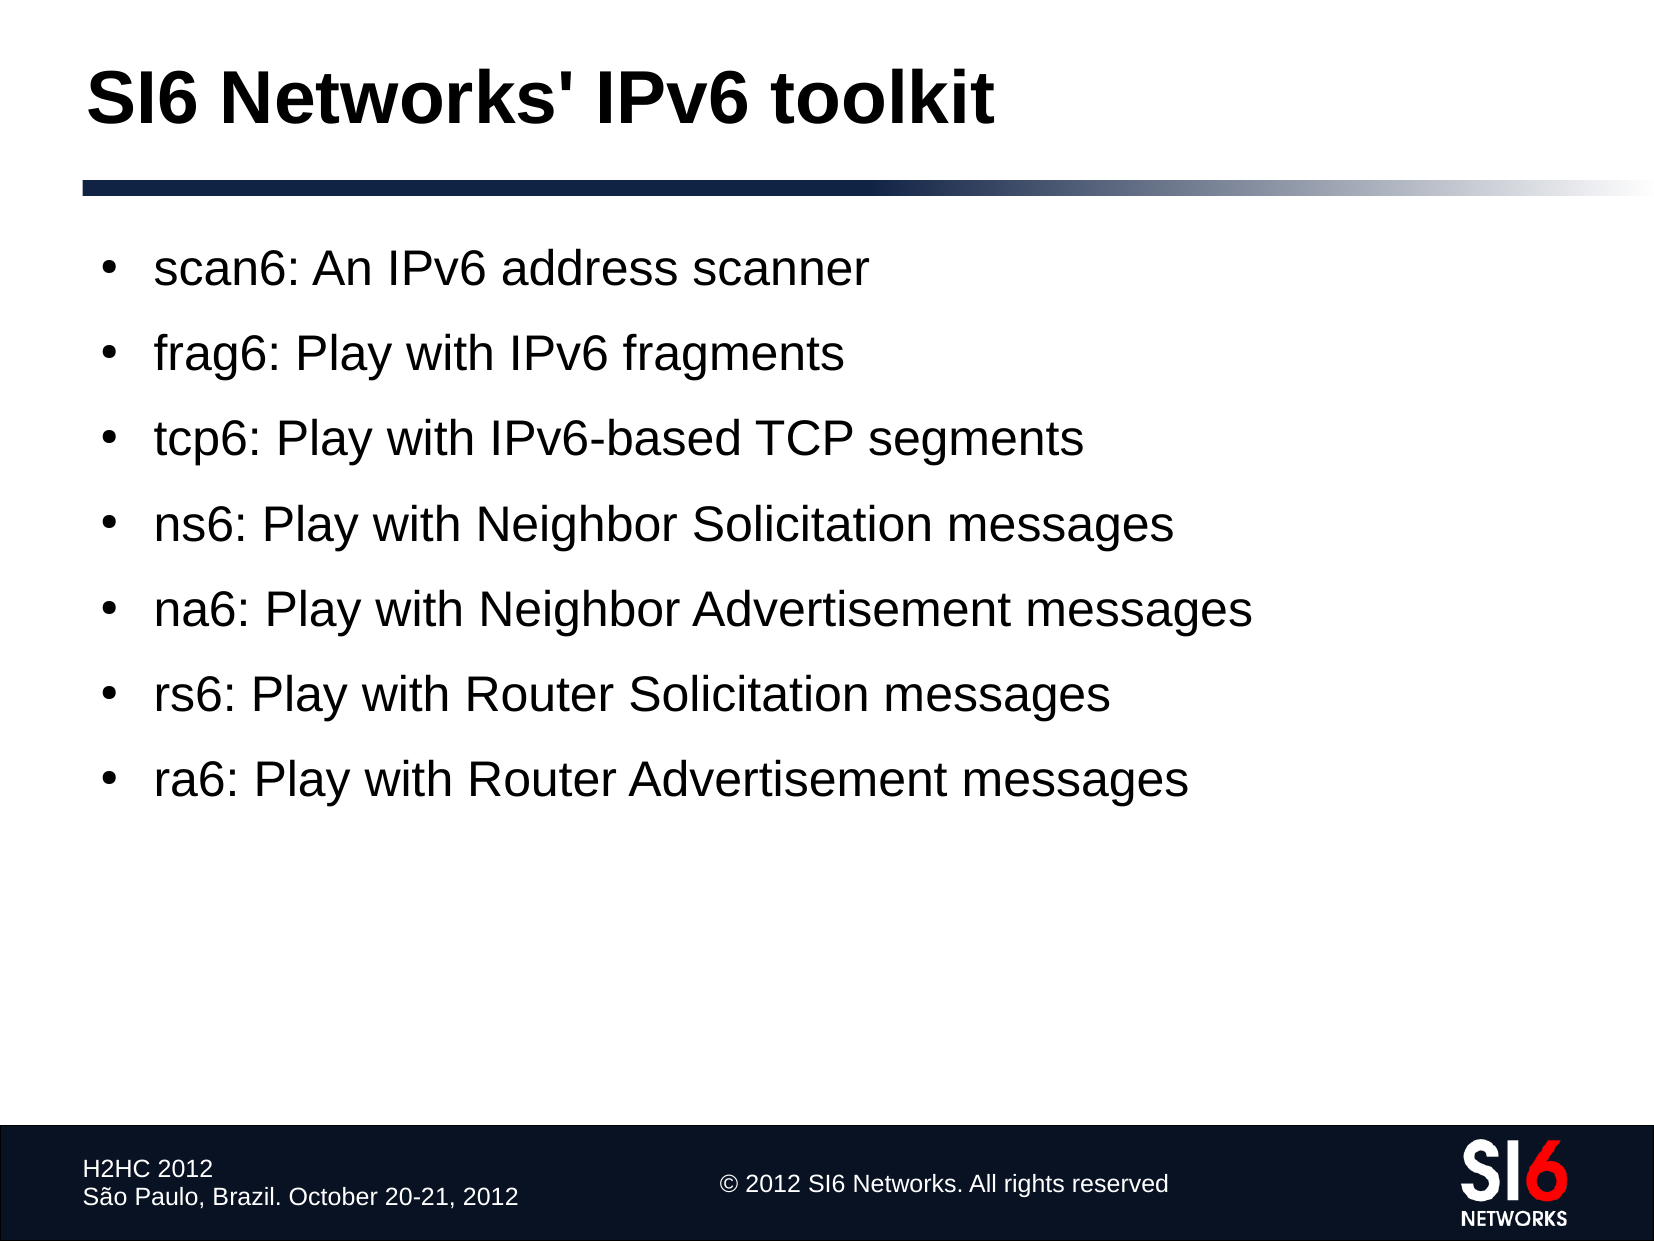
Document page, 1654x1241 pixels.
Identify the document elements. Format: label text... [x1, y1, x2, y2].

title SI6 Networks' IPv6 toolkit [86, 30, 1576, 166]
list scan6: An IPv6 address scanner frag6: Play with IPv6 fragments tcp6: Play with IPv6-based TCP segments ns6: Play with Neighbor Solicitation messages na6: Play with Neighbor Advertisement messages rs6: Play with Router Solicitation messages ra6: Play with Router Advertisement messages [82, 240, 1571, 1059]
picture [1461, 1139, 1567, 1226]
